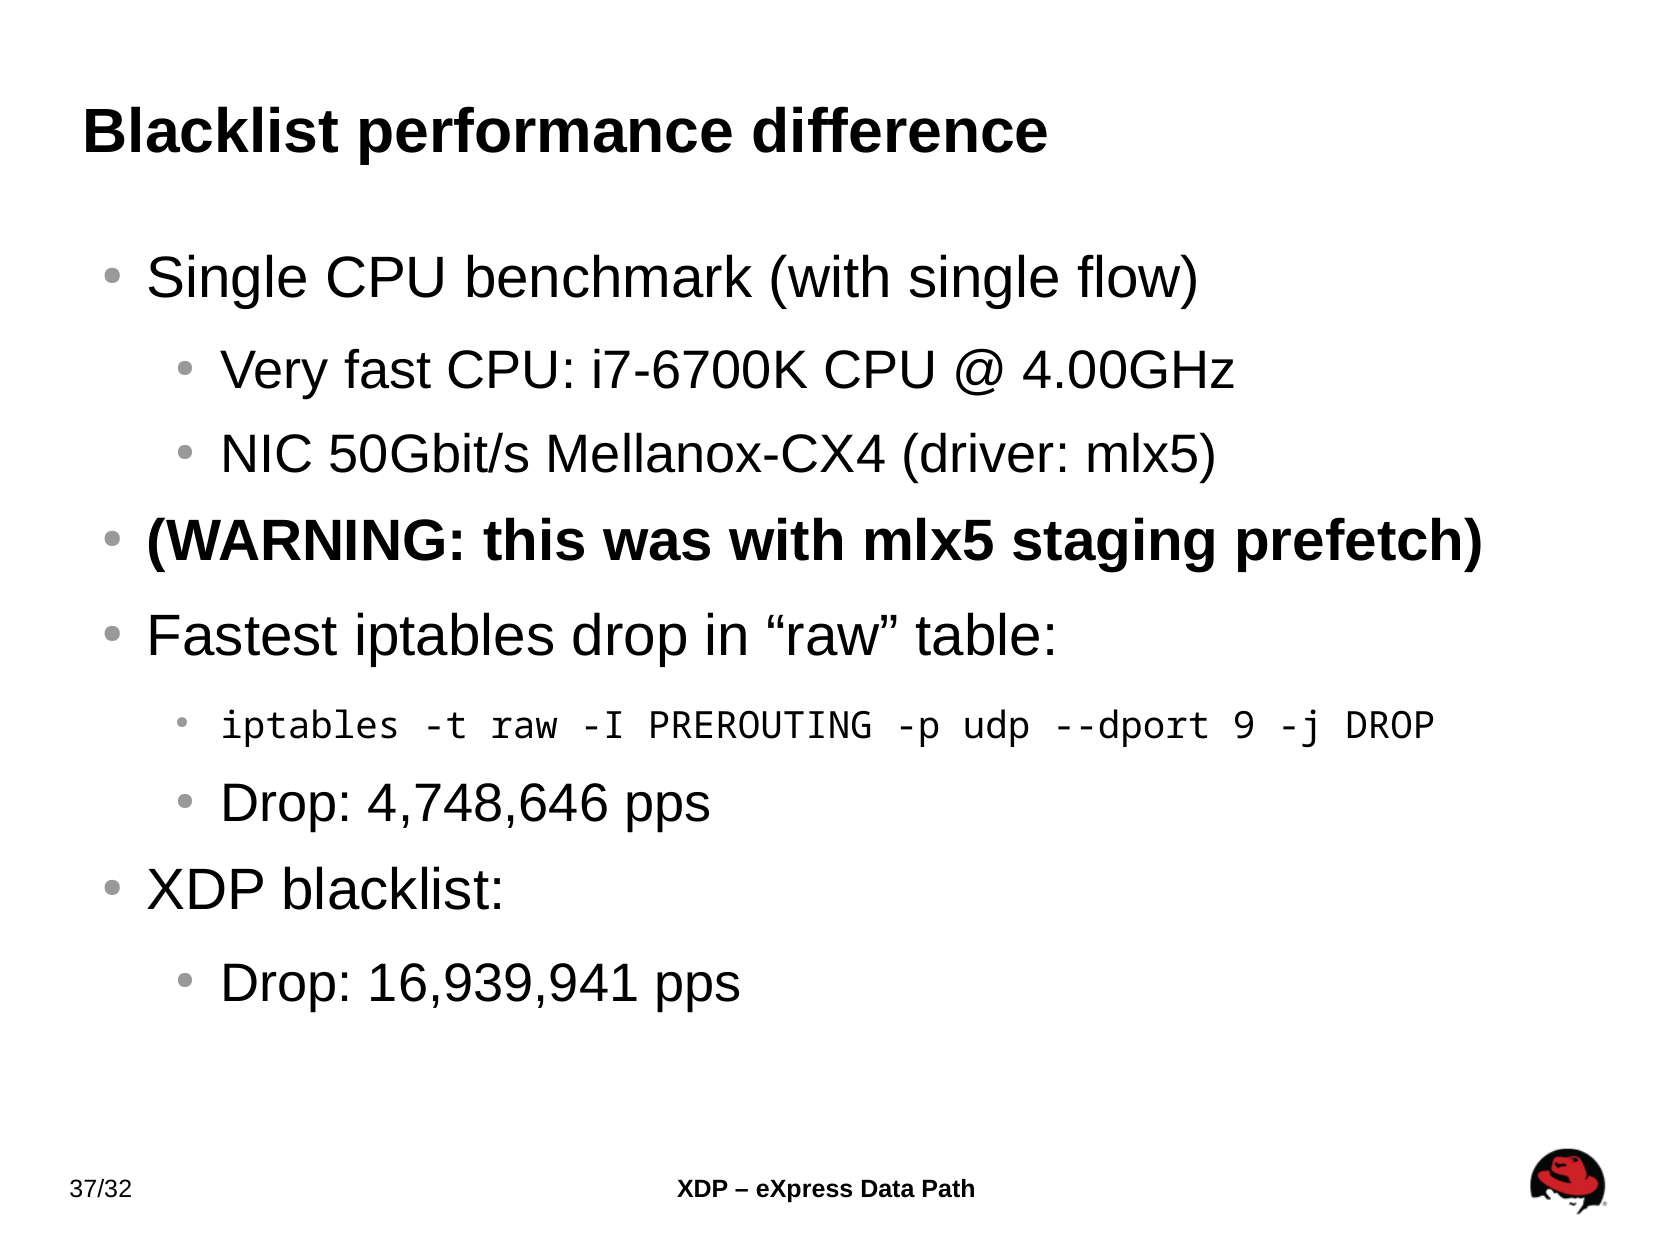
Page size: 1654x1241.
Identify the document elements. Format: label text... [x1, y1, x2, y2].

list Single CPU benchmark (with single flow) Very fast CPU: i7-6700K CPU @ 4.00GHz NIC 50Gbit/s Mellanox-CX4 (driver: mlx5) (WARNING: this was with mlx5 staging prefetch) Fastest iptables drop in “raw” table: iptables -t raw -I PREROUTING -p udp --dport 9 -j DROP Drop: 4,748,646 pps XDP blacklist: Drop: 16,939,941 pps [86, 244, 1576, 1039]
title Blacklist performance difference [82, 37, 1571, 226]
picture [1529, 1146, 1613, 1224]
